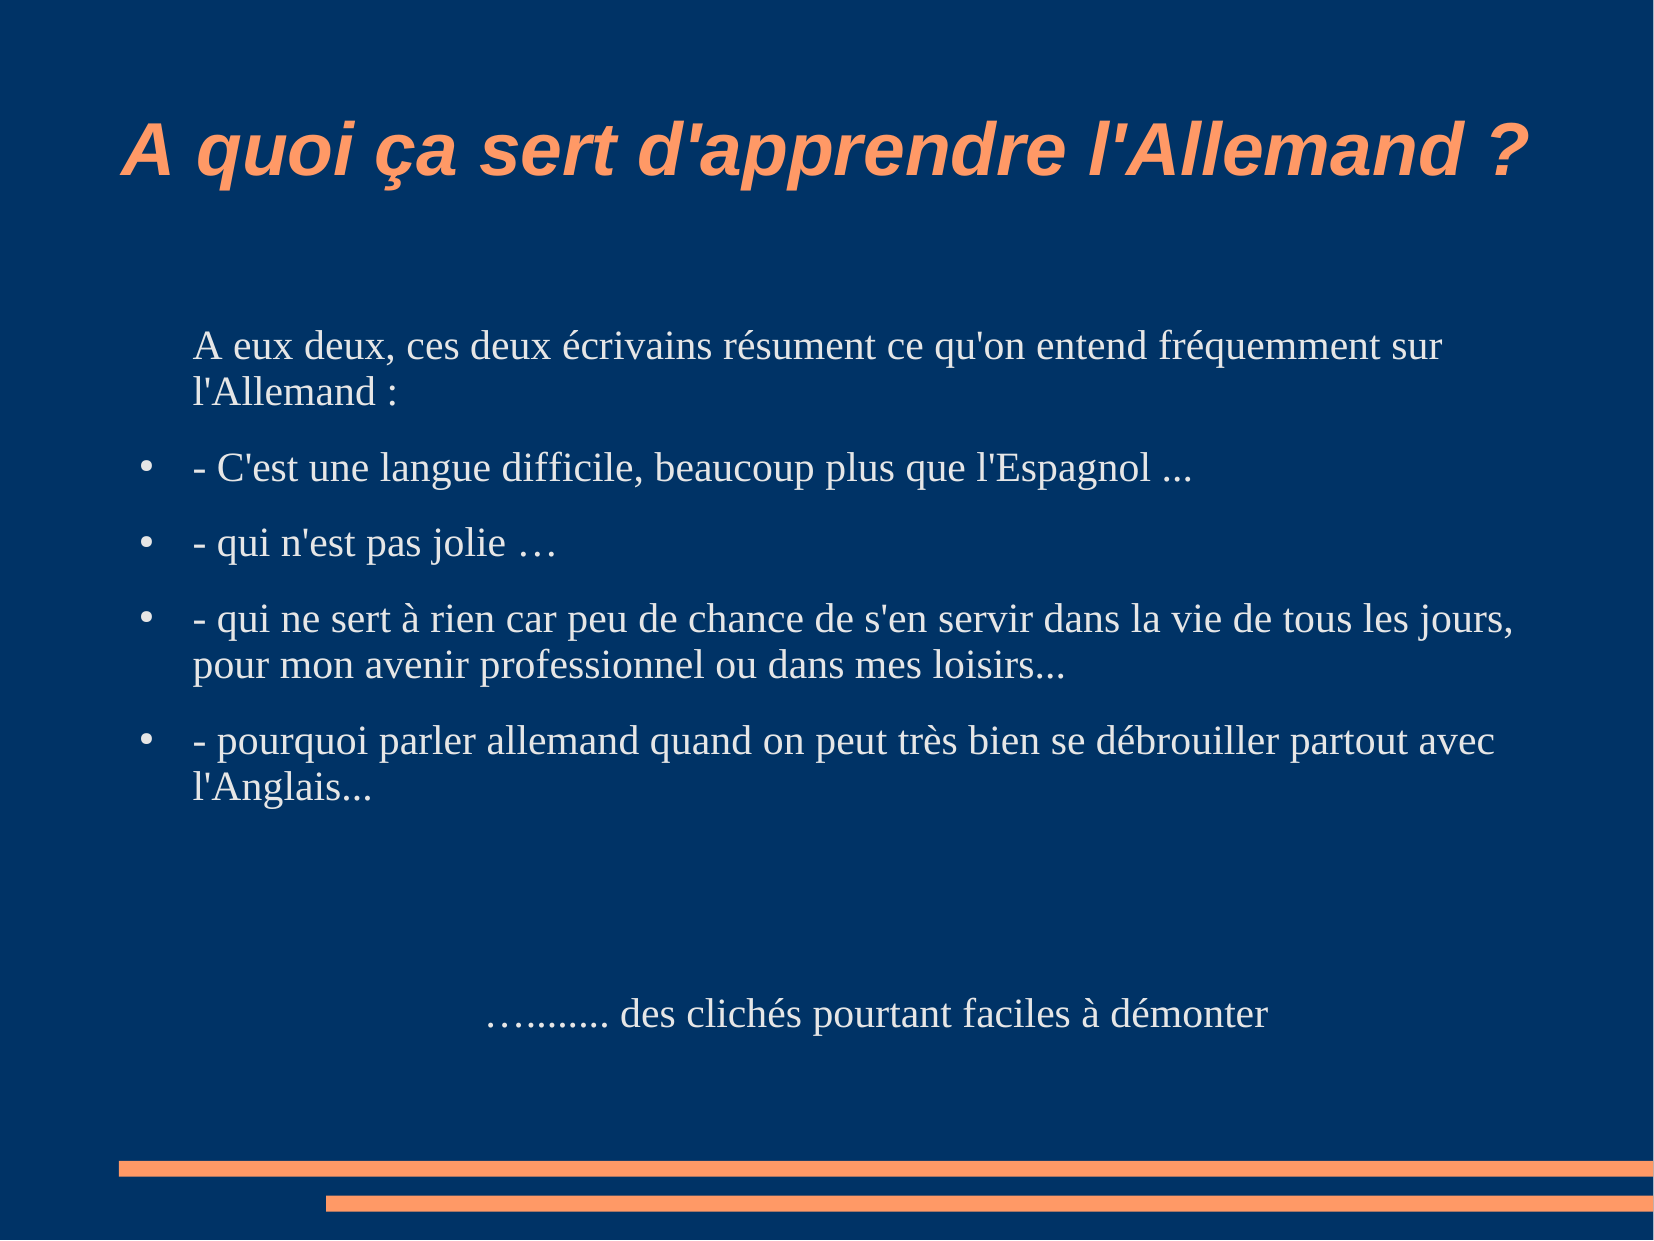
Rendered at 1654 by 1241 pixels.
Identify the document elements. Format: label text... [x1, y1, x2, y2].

list A eux deux, ces deux écrivains résument ce qu'on entend fréquemment sur l'Allemand : - C'est une langue difficile, beaucoup plus que l'Espagnol ... - qui n'est pas jolie … - qui ne sert à rien car peu de chance de s'en servir dans la vie de tous les jours, pour mon avenir professionnel ou dans mes loisirs... - pourquoi parler allemand quand on peut très bien se débrouiller partout avec l'Anglais... …........ des clichés pourtant faciles à démonter [121, 322, 1561, 1132]
title A quoi ça sert d'apprendre l'Allemand ? [121, 46, 1534, 254]
